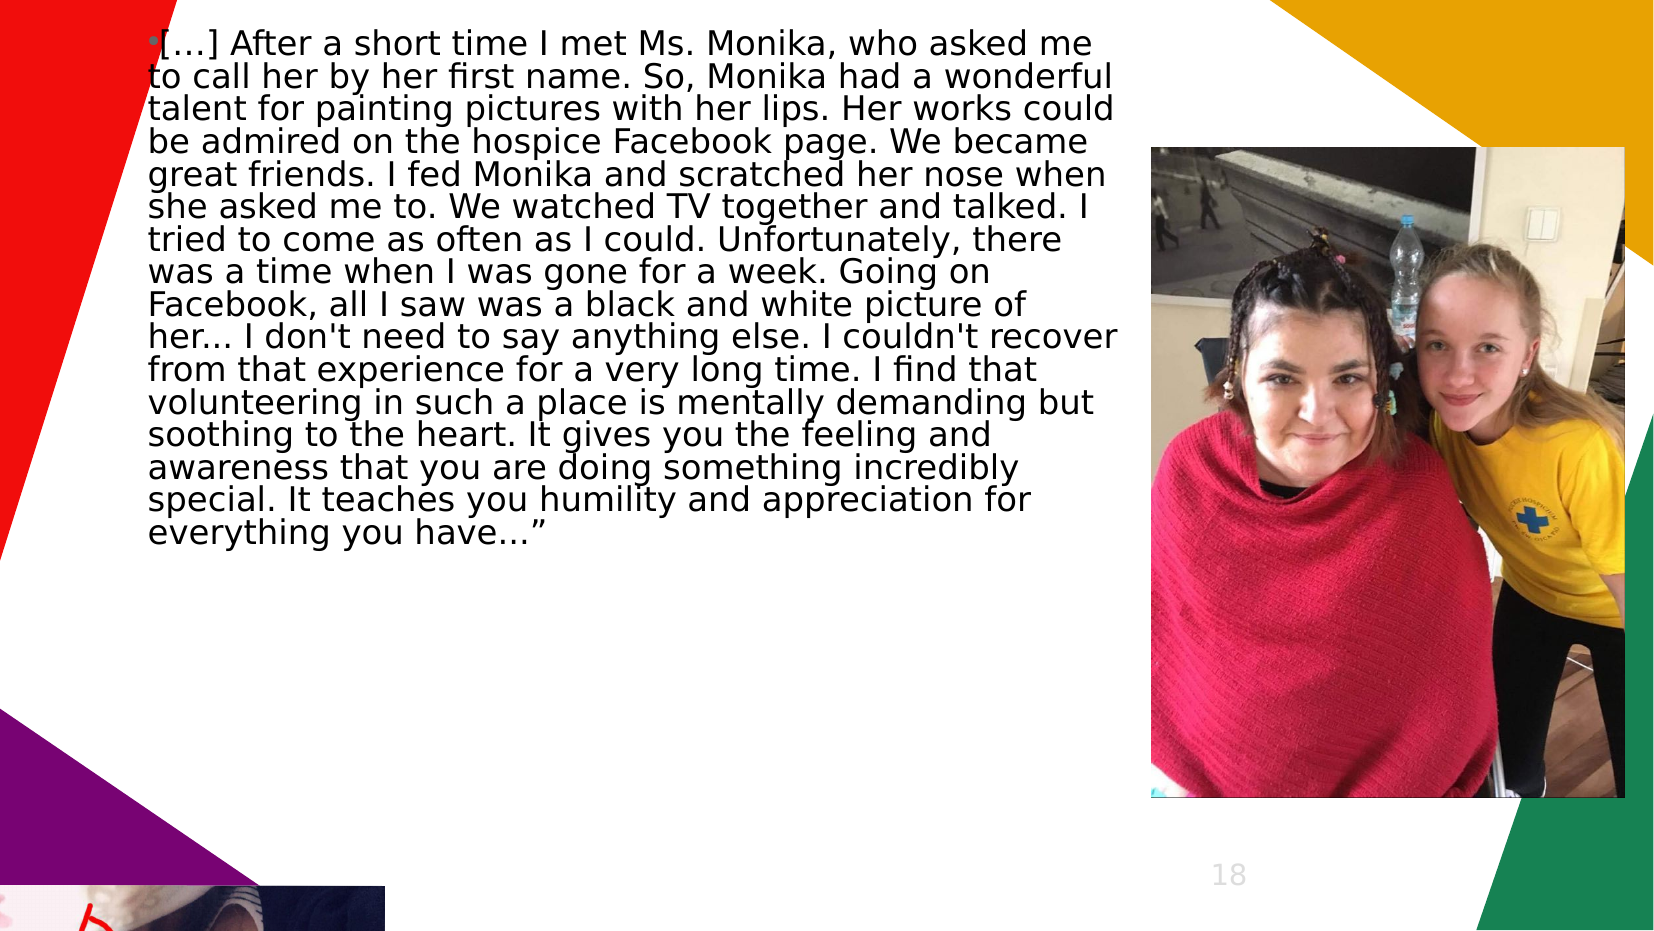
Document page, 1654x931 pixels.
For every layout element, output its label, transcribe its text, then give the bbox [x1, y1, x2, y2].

text_box [1210, 856, 1595, 916]
picture [1151, 147, 1625, 798]
picture [0, 884, 385, 931]
list […] After a short time I met Ms. Monika, who asked me to call her by her first name. So, Monika had a wonderful talent for painting pictures with her lips. Her works could be admired on the hospice Facebook page. We became great friends. I fed Monika and scratched her nose when she asked me to. We watched TV together and talked. I tried to come as often as I could. Unfortunately, there was a time when I was gone for a week. Going on Facebook, all I saw was a black and white picture of her... I don't need to say anything else. I couldn't recover from that experience for a very long time. I find that volunteering in such a place is mentally demanding but soothing to the heart. It gives you the feeling and awareness that you are doing something incredibly special. It teaches you humility and appreciation for everything you have...” [147, 29, 1123, 562]
